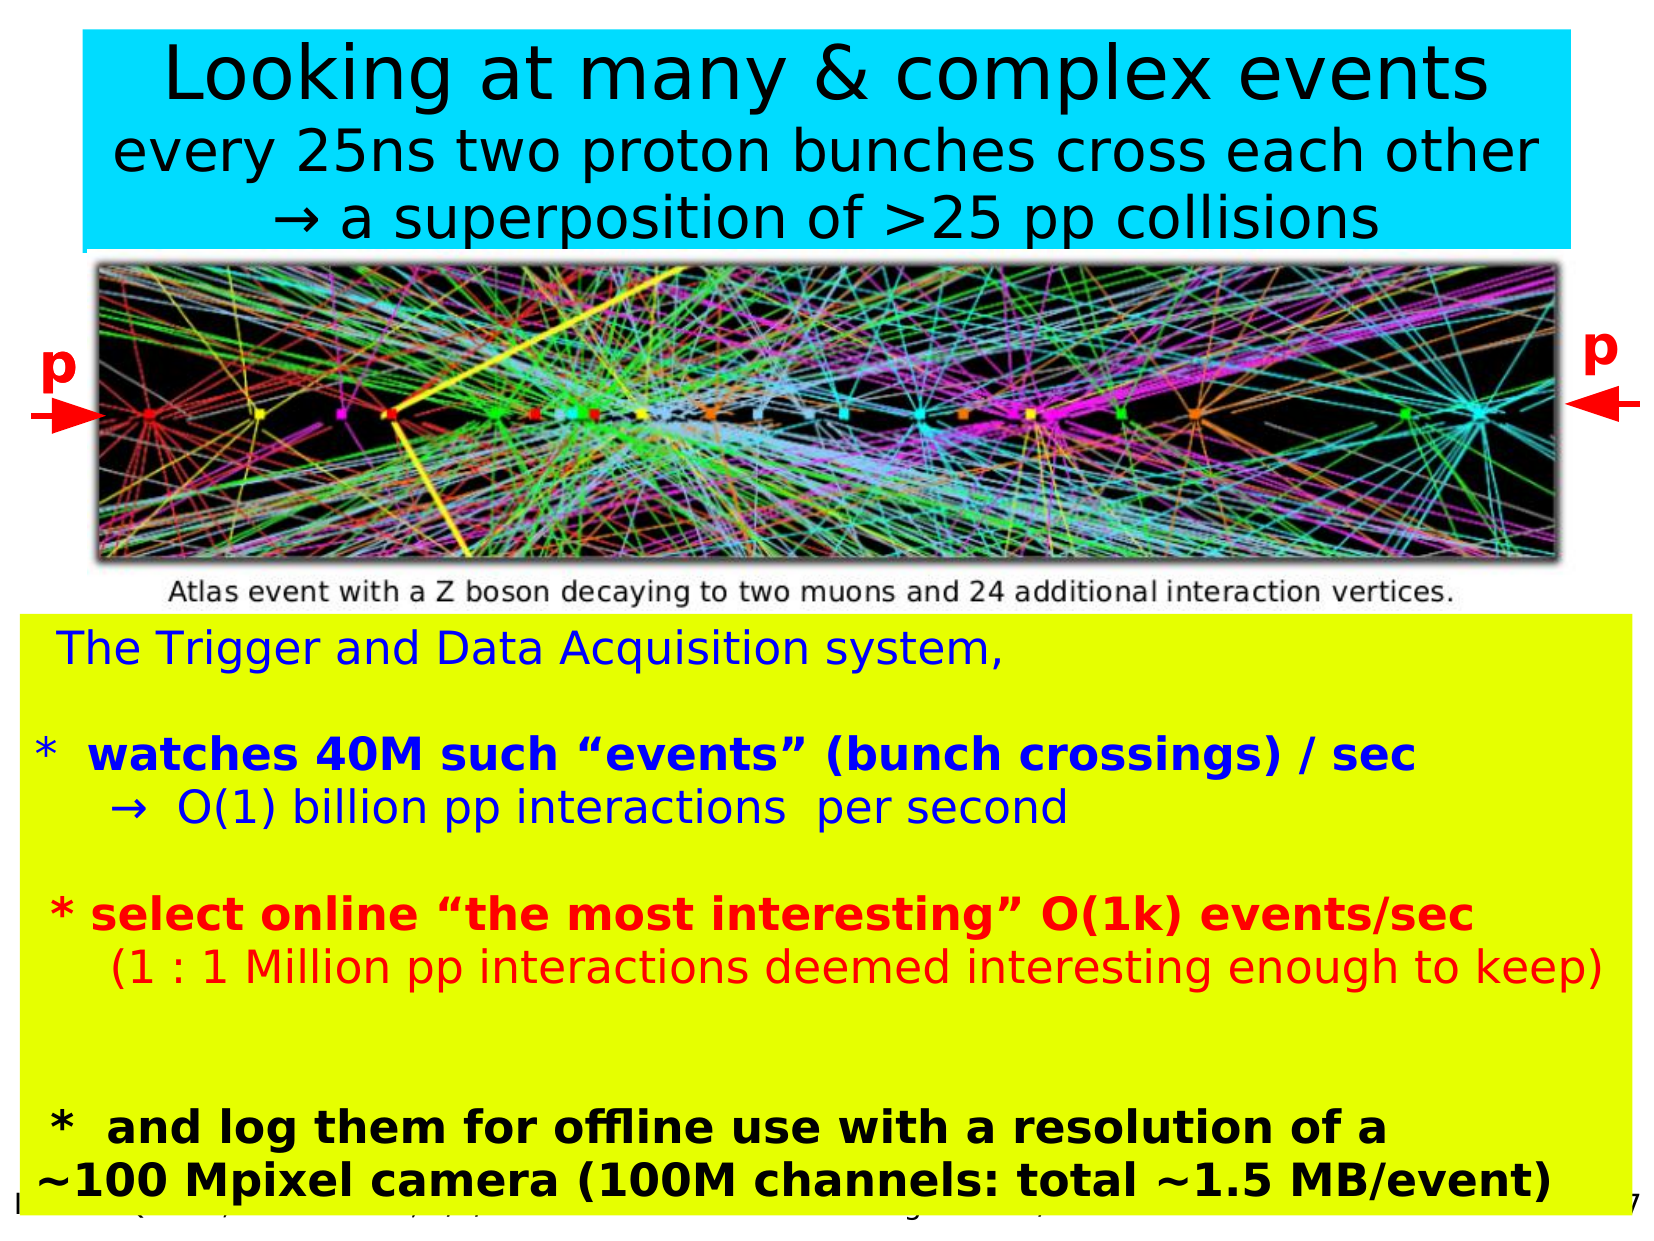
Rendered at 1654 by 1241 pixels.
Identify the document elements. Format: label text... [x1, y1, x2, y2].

title The Trigger and Data Acquisition system, * watches 40M such “events” (bunch crossings) / sec → O(1) billion pp interactions per second * select online “the most interesting” O(1k) events/sec (1 : 1 Million pp interactions deemed interesting enough to keep) * and log them for offline use with a resolution of a ~100 Mpixel camera (100M channels: total ~1.5 MB/event) [19, 613, 1633, 1165]
text_box p [1566, 306, 1635, 386]
title Looking at many & complex events every 25ns two proton bunches cross each other → a superposition of >25 pp collisions [82, 29, 1571, 253]
picture [87, 249, 1579, 611]
text_box p [25, 324, 94, 403]
